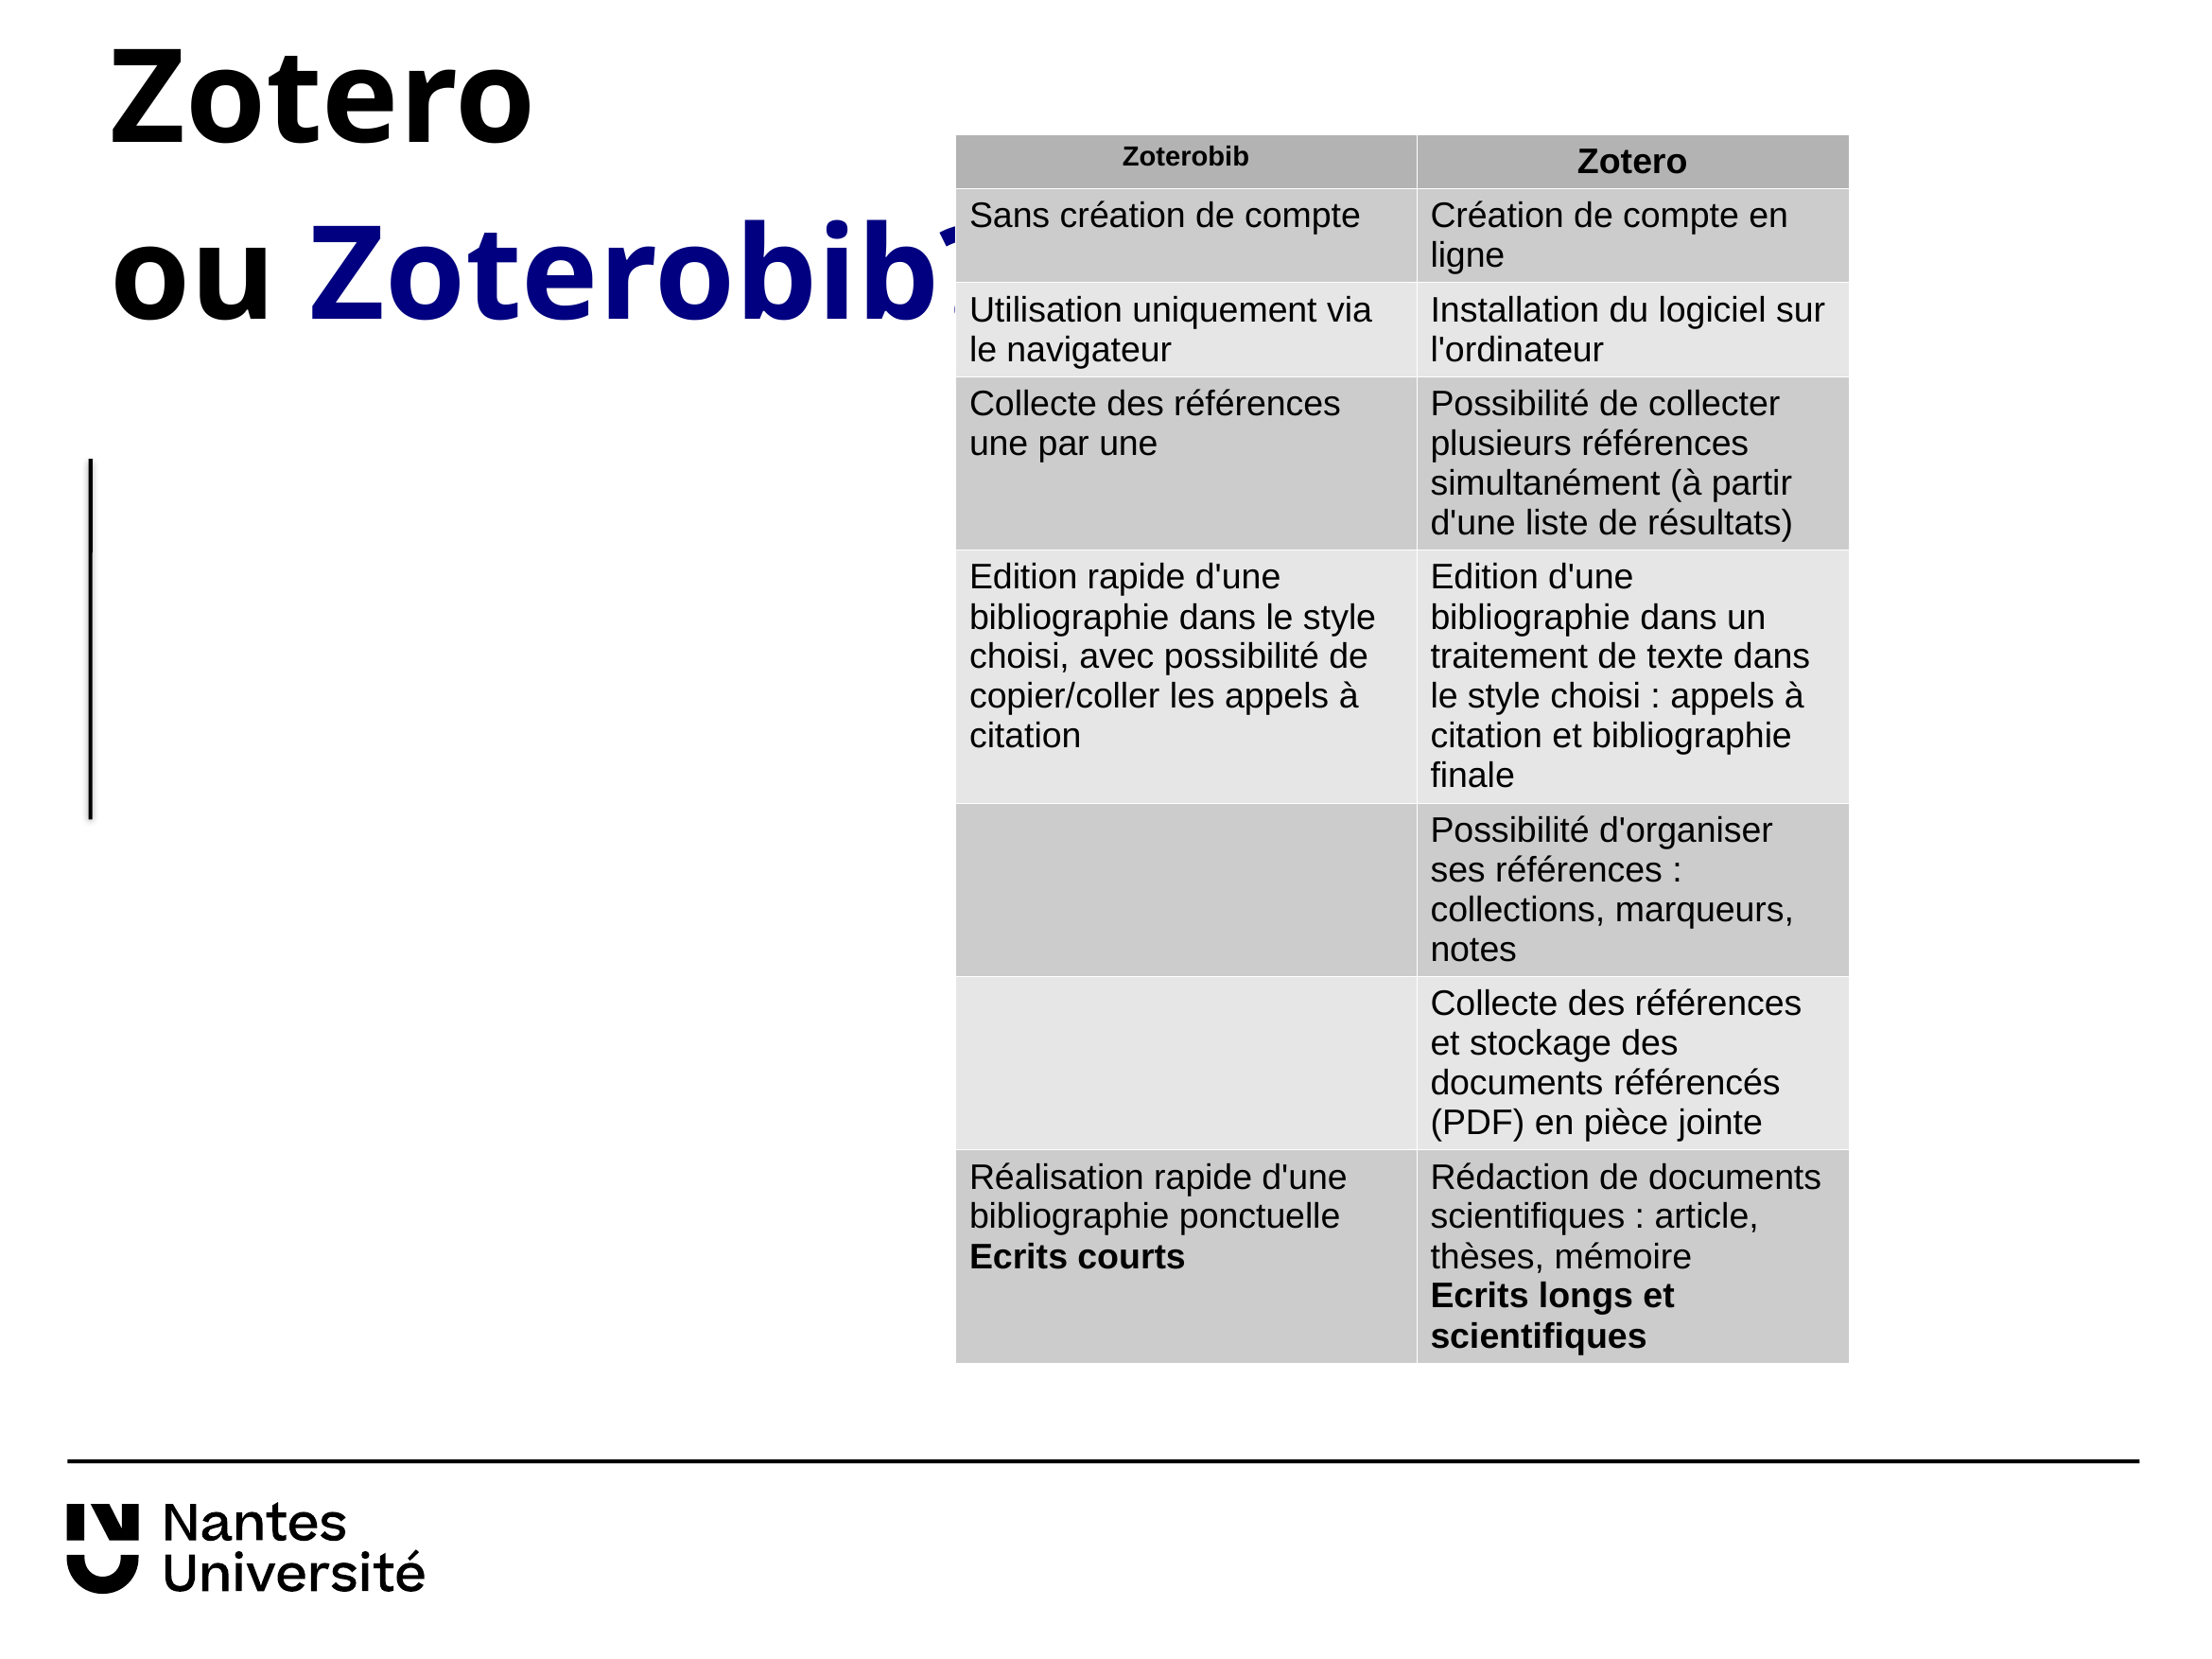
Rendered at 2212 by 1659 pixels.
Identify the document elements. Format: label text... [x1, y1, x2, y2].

table_cell [956, 977, 1417, 1149]
table_header Zoterobib [956, 135, 1417, 188]
table_cell Edition d'une bibliographie dans un traitement de texte dans le style choisi : appels à citation et bibliographie finale [1418, 550, 1849, 803]
table_cell Edition rapide d'une bibliographie dans le style choisi, avec possibilité de copier/coller les appels à citation [956, 550, 1417, 803]
table_cell Rédaction de documents scientifiques : article, thèses, mémoire Ecrits longs et scientifiques [1418, 1150, 1849, 1363]
table_header Zotero [1418, 135, 1849, 188]
table_cell Réalisation rapide d'une bibliographie ponctuelle Ecrits courts [956, 1150, 1417, 1363]
table_cell Collecte des références une par une [956, 377, 1417, 550]
table_cell Possibilité d'organiser ses références : collections, marqueurs, notes [1418, 804, 1849, 976]
table_cell Création de compte en ligne [1418, 189, 1849, 282]
table_cell Possibilité de collecter plusieurs références simultanément (à partir d'une liste de résultats) [1418, 377, 1849, 550]
title Zotero ou Zoterobib? [110, 18, 2101, 391]
table_cell Collecte des références et stockage des documents référencés (PDF) en pièce jointe [1418, 977, 1849, 1149]
table_cell Installation du logiciel sur l'ordinateur [1418, 283, 1849, 376]
table_cell [956, 804, 1417, 976]
table_cell Sans création de compte [956, 189, 1417, 282]
table_cell Utilisation uniquement via le navigateur [956, 283, 1417, 376]
